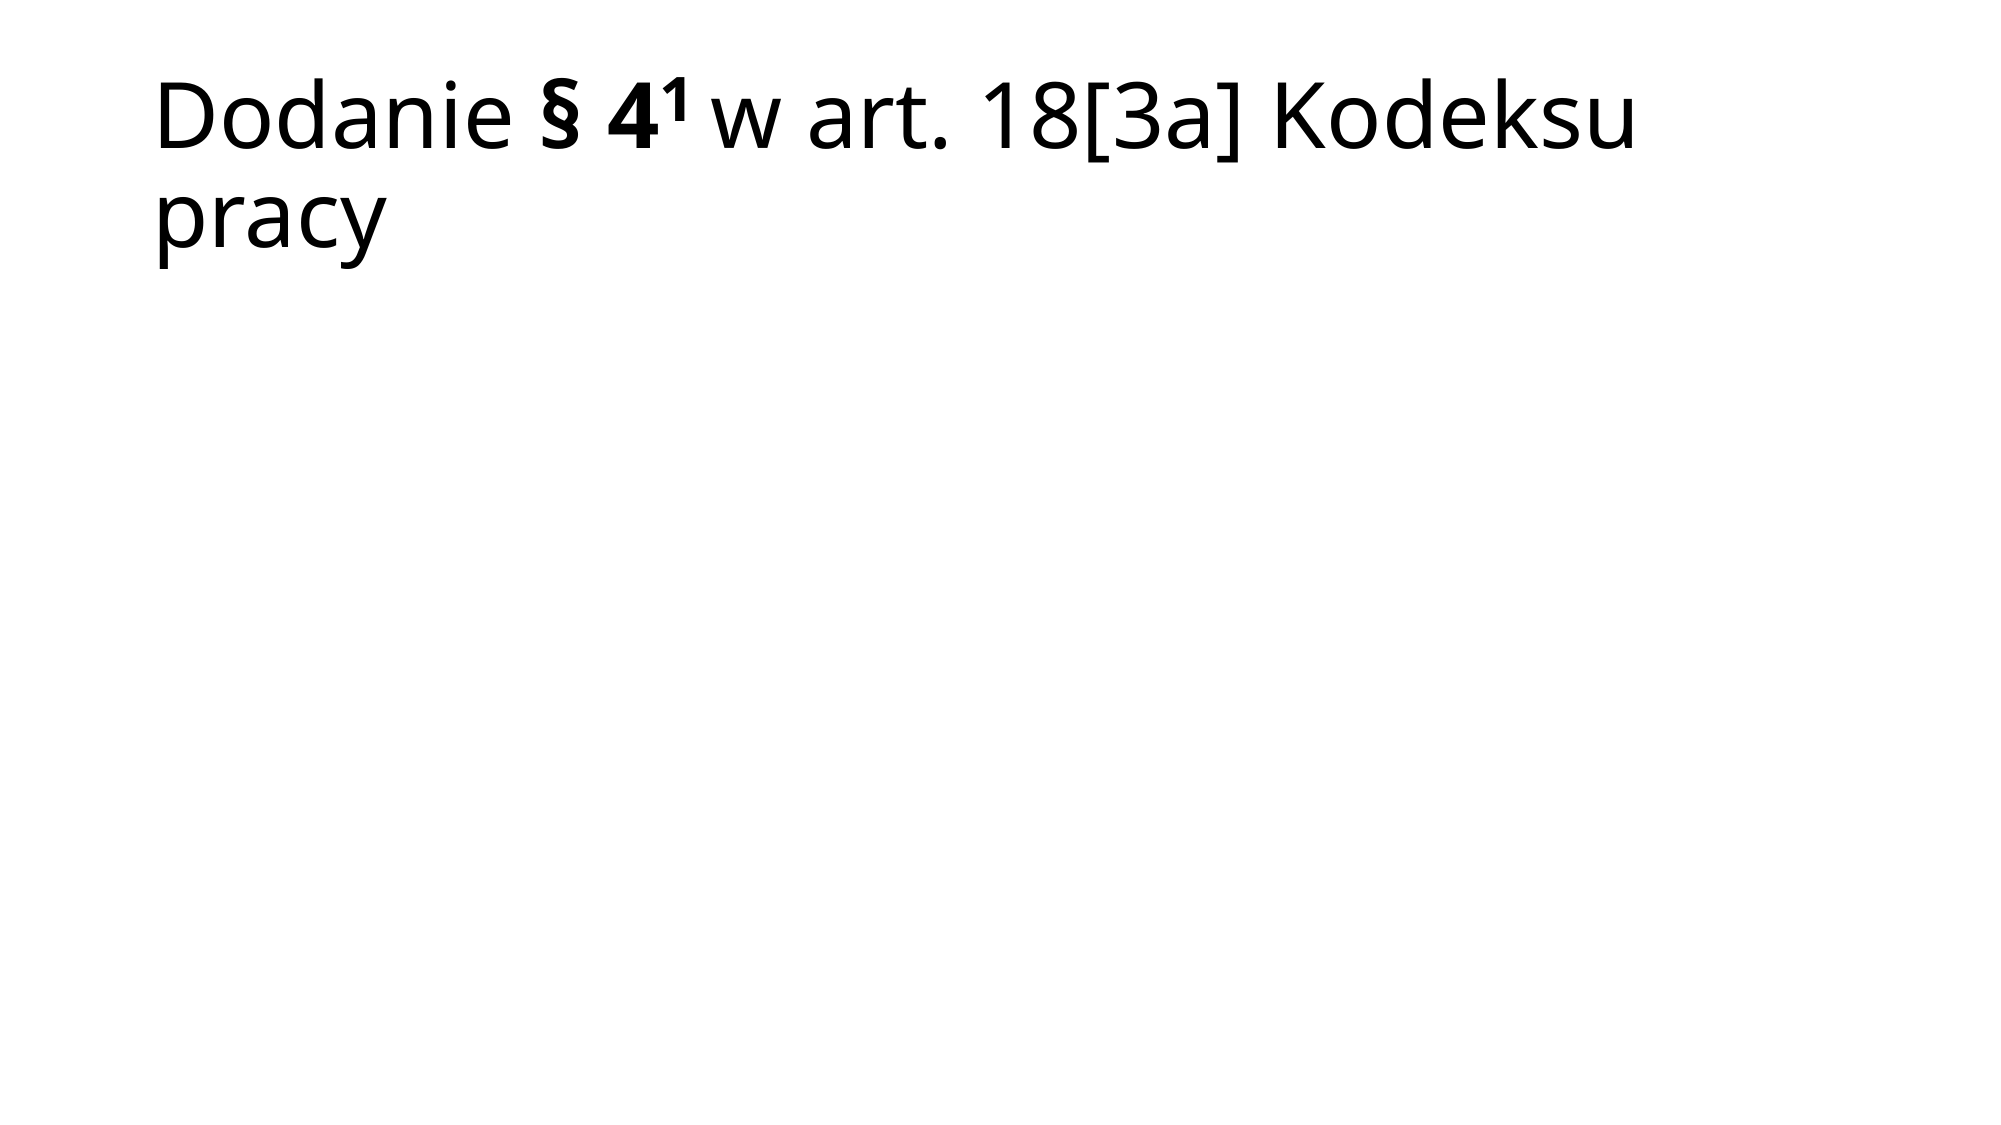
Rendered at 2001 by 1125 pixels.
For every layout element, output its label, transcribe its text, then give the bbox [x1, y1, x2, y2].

title Dodanie § 41 w art. 18[3a] Kodeksu pracy [137, 59, 1863, 278]
